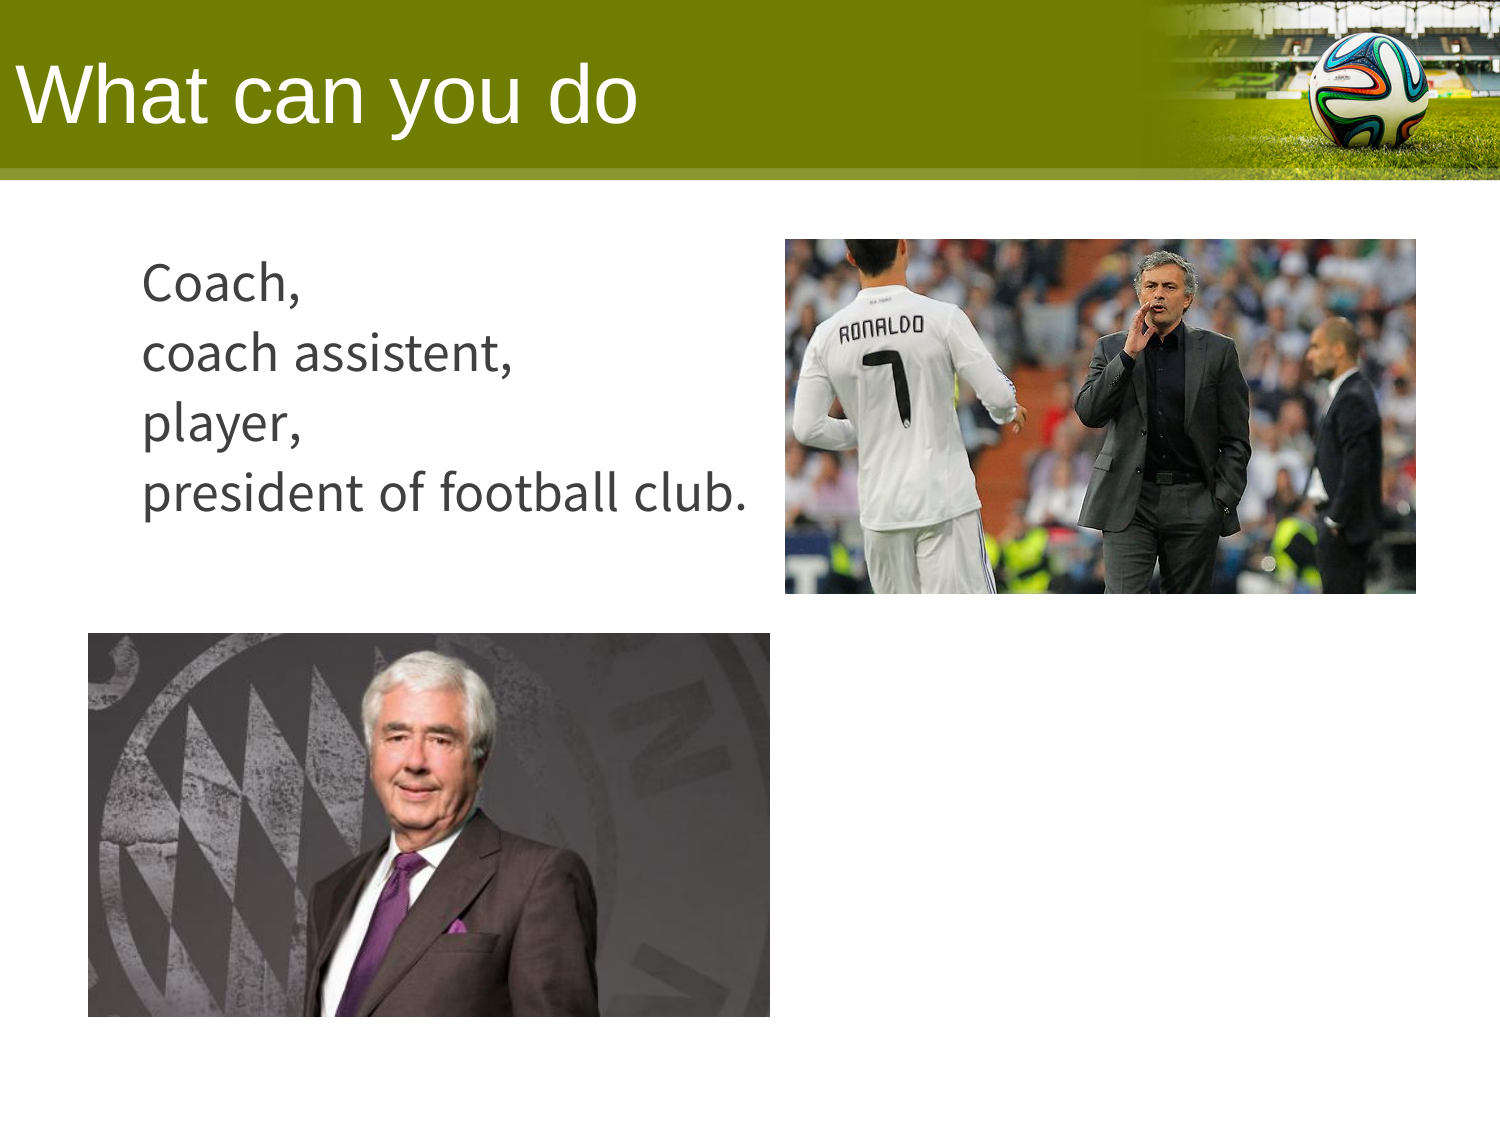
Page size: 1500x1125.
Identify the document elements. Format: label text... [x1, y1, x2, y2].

list Coach, coach assistent, player, president of football club. [76, 243, 1427, 835]
picture [0, 179, 1500, 1125]
title What can you do [0, 2, 1500, 179]
